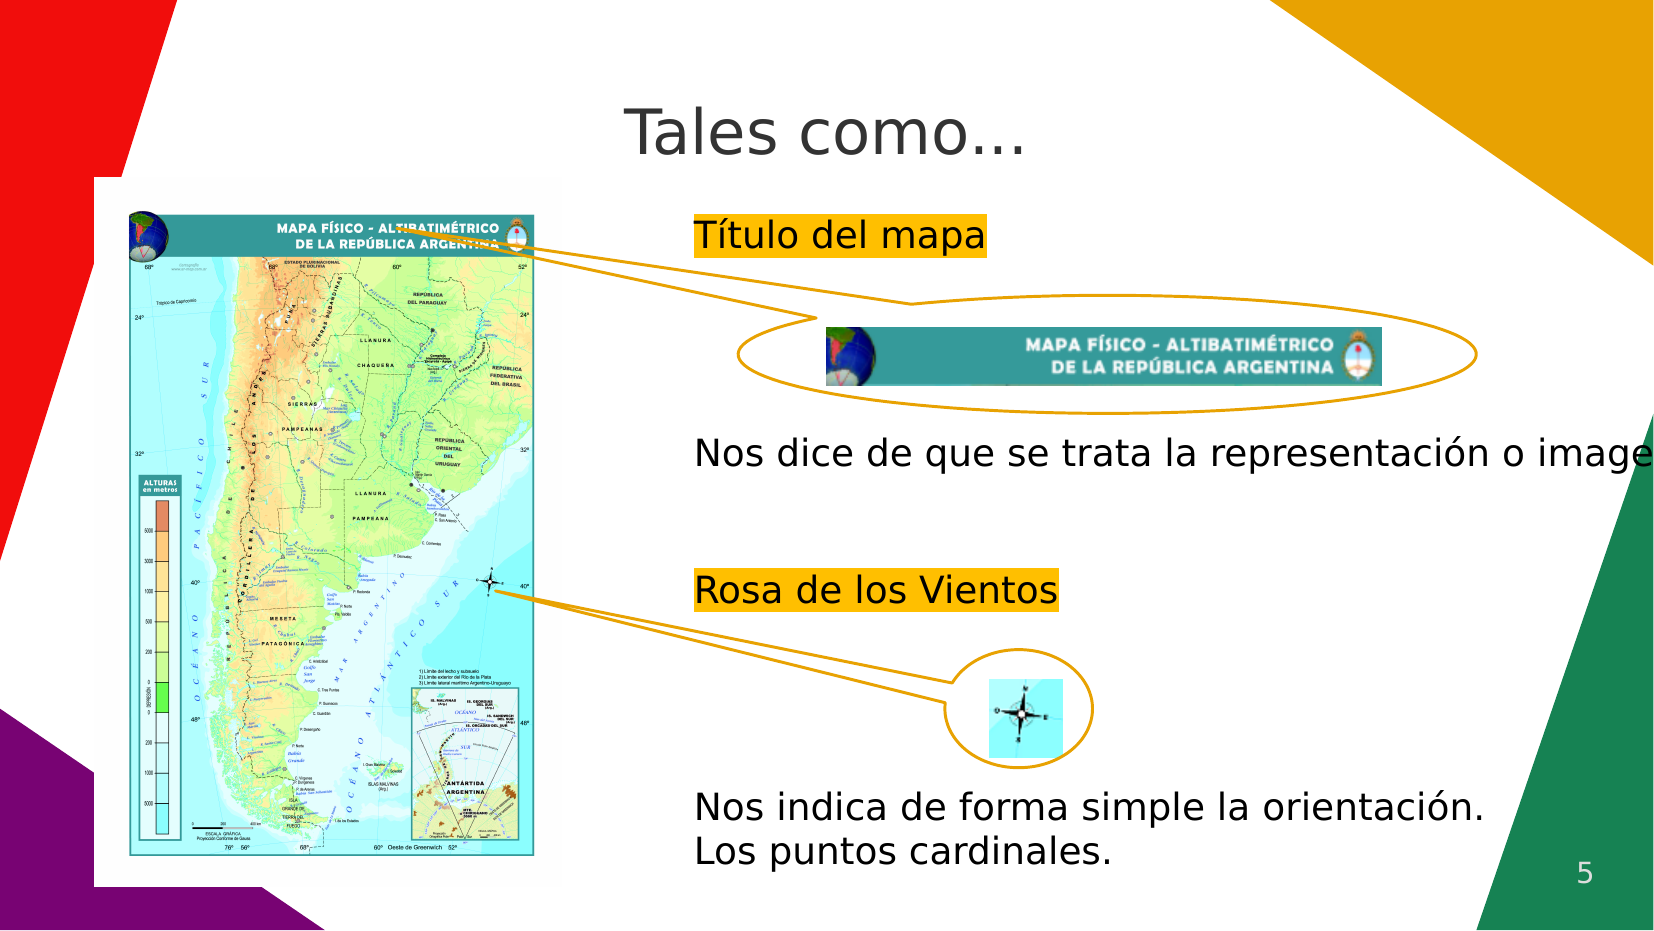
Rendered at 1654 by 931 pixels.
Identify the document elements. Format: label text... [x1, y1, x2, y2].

title Tales como... [118, 59, 1536, 207]
picture [94, 177, 562, 888]
text_box Rosa de los Vientos Nos indica de forma simple la orientación. Los puntos cardinales. [679, 561, 1536, 881]
picture [473, 242, 562, 261]
text_box Título del mapa Nos dice de que se trata la representación o imagen. Es decir la información principal. [679, 206, 1654, 527]
